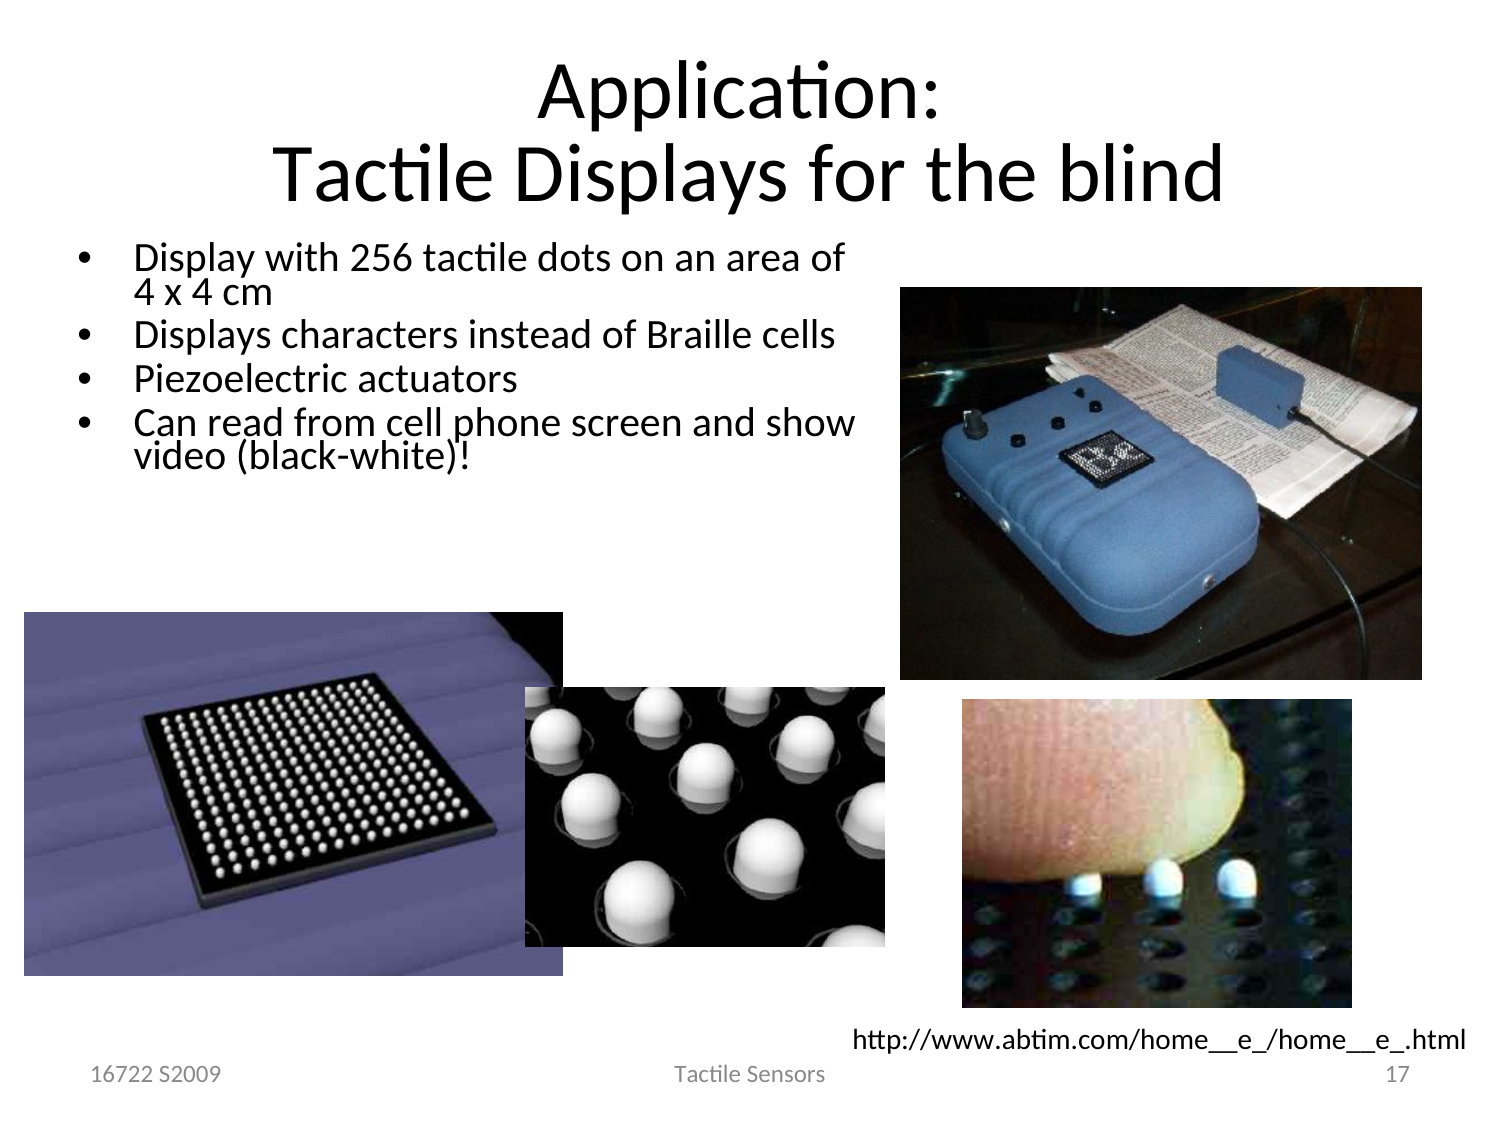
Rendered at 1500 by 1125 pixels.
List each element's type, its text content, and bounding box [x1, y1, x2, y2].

list Display with 256 tactile dots on an area of 4 x 4 cm Displays characters instead of Braille cells Piezoelectric actuators Can read from cell phone screen and show video (black-white)! [62, 237, 875, 614]
picture [962, 699, 1352, 1008]
text_box 16722 S2009 [74, 1042, 426, 1103]
text_box http://www.abtim.com/home__e_/home__e_.html [837, 1012, 1500, 1063]
picture [900, 287, 1422, 680]
text_box Tactile Sensors [512, 1042, 988, 1103]
picture [24, 612, 885, 976]
title Application: Tactile Displays for the blind [75, 31, 1426, 247]
text_box <number> [1074, 1063, 1426, 1103]
